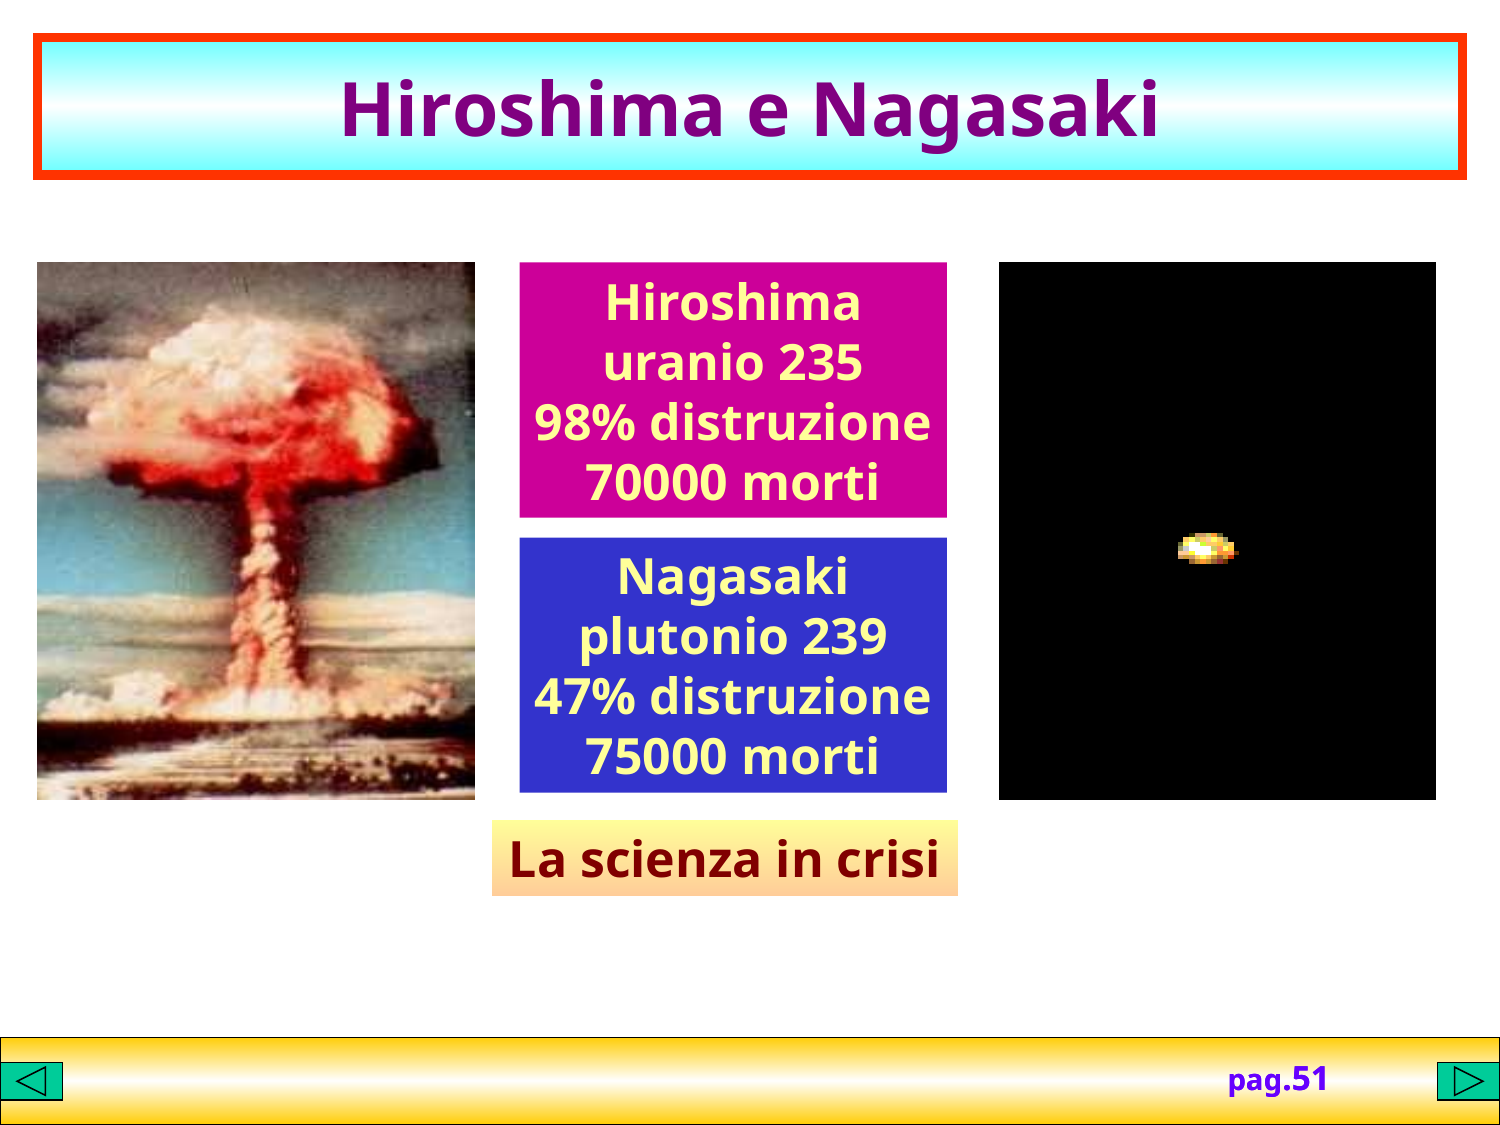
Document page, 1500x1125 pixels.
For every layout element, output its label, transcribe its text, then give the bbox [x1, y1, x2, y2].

title Hiroshima e Nagasaki [37, 37, 1463, 175]
text_box Hiroshima uranio 235 98% distruzione 70000 morti [525, 262, 942, 518]
text_box La scienza in crisi [492, 820, 958, 896]
picture [999, 262, 1436, 801]
text_box pag.<number> [1212, 1050, 1413, 1125]
text_box Nagasaki plutonio 239 47% distruzione 75000 morti [525, 537, 942, 793]
picture [37, 262, 475, 801]
